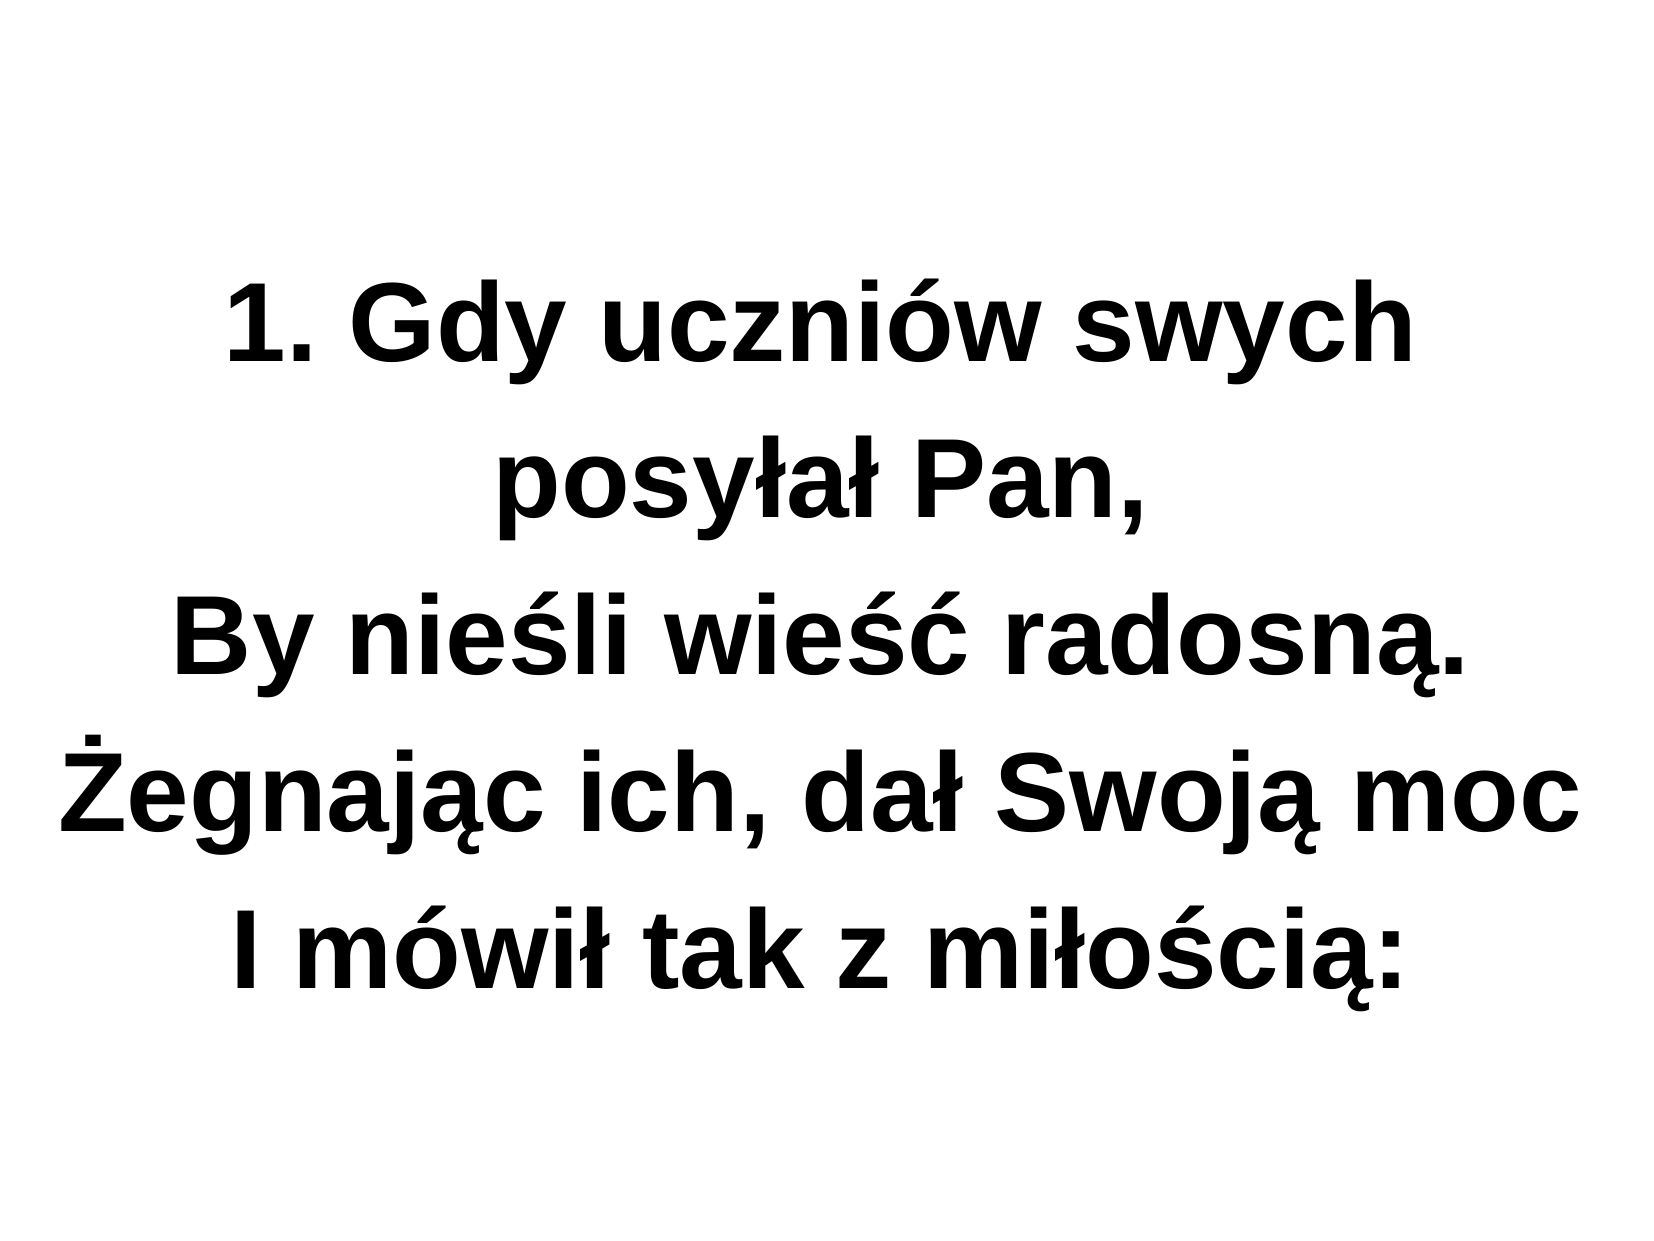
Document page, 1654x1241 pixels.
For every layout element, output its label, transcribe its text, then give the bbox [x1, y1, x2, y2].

subtitle 1. Gdy uczniów swych posyłał Pan, By nieśli wieść radosną. Żegnając ich, dał Swoją moc I mówił tak z miłością: [0, 0, 1642, 1241]
